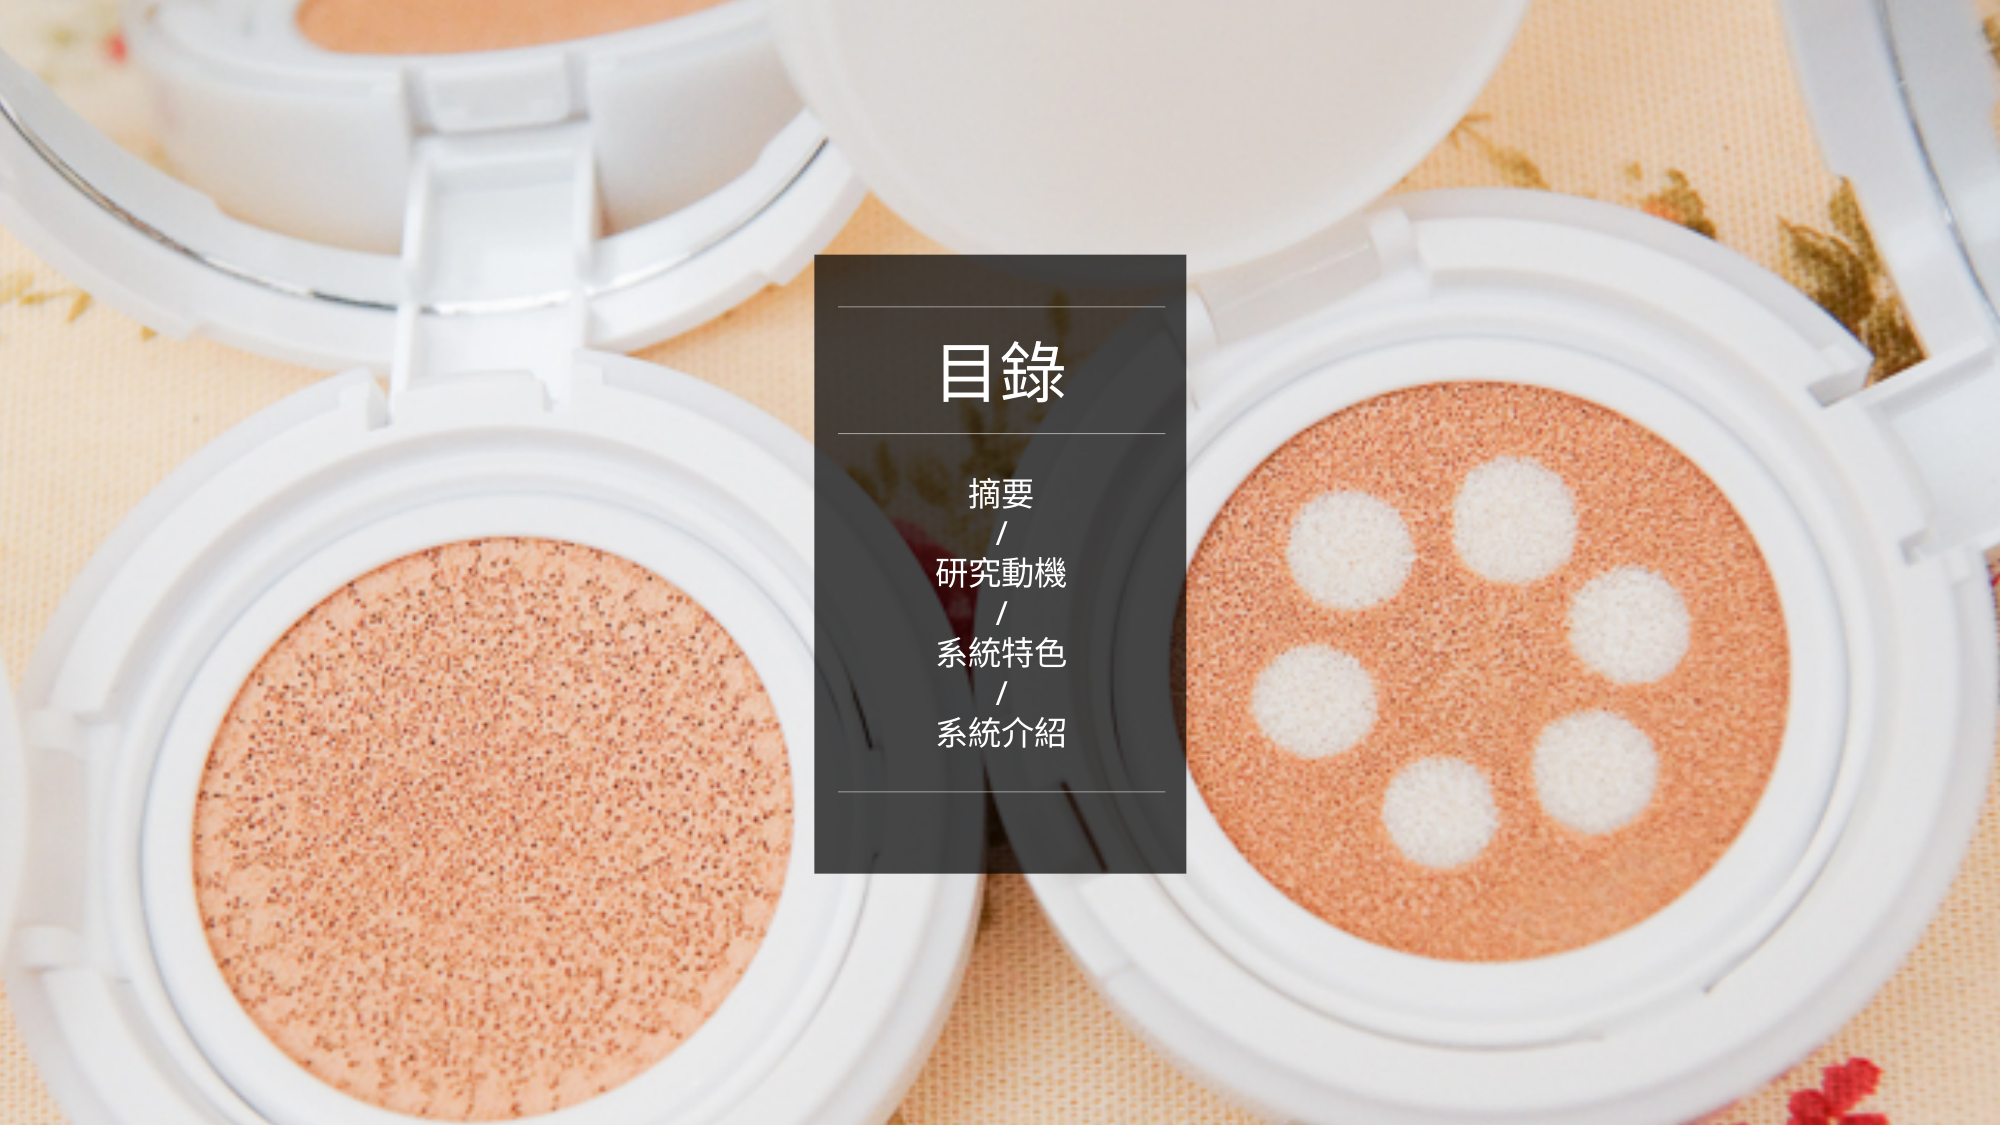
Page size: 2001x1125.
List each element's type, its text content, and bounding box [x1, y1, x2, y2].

text_box 目錄 [819, 323, 1181, 420]
picture [0, 0, 2000, 1125]
text_box 摘要 / 研究動機 / 系統特色 / 系統介紹 [821, 465, 1183, 764]
text_box [814, 255, 1186, 874]
